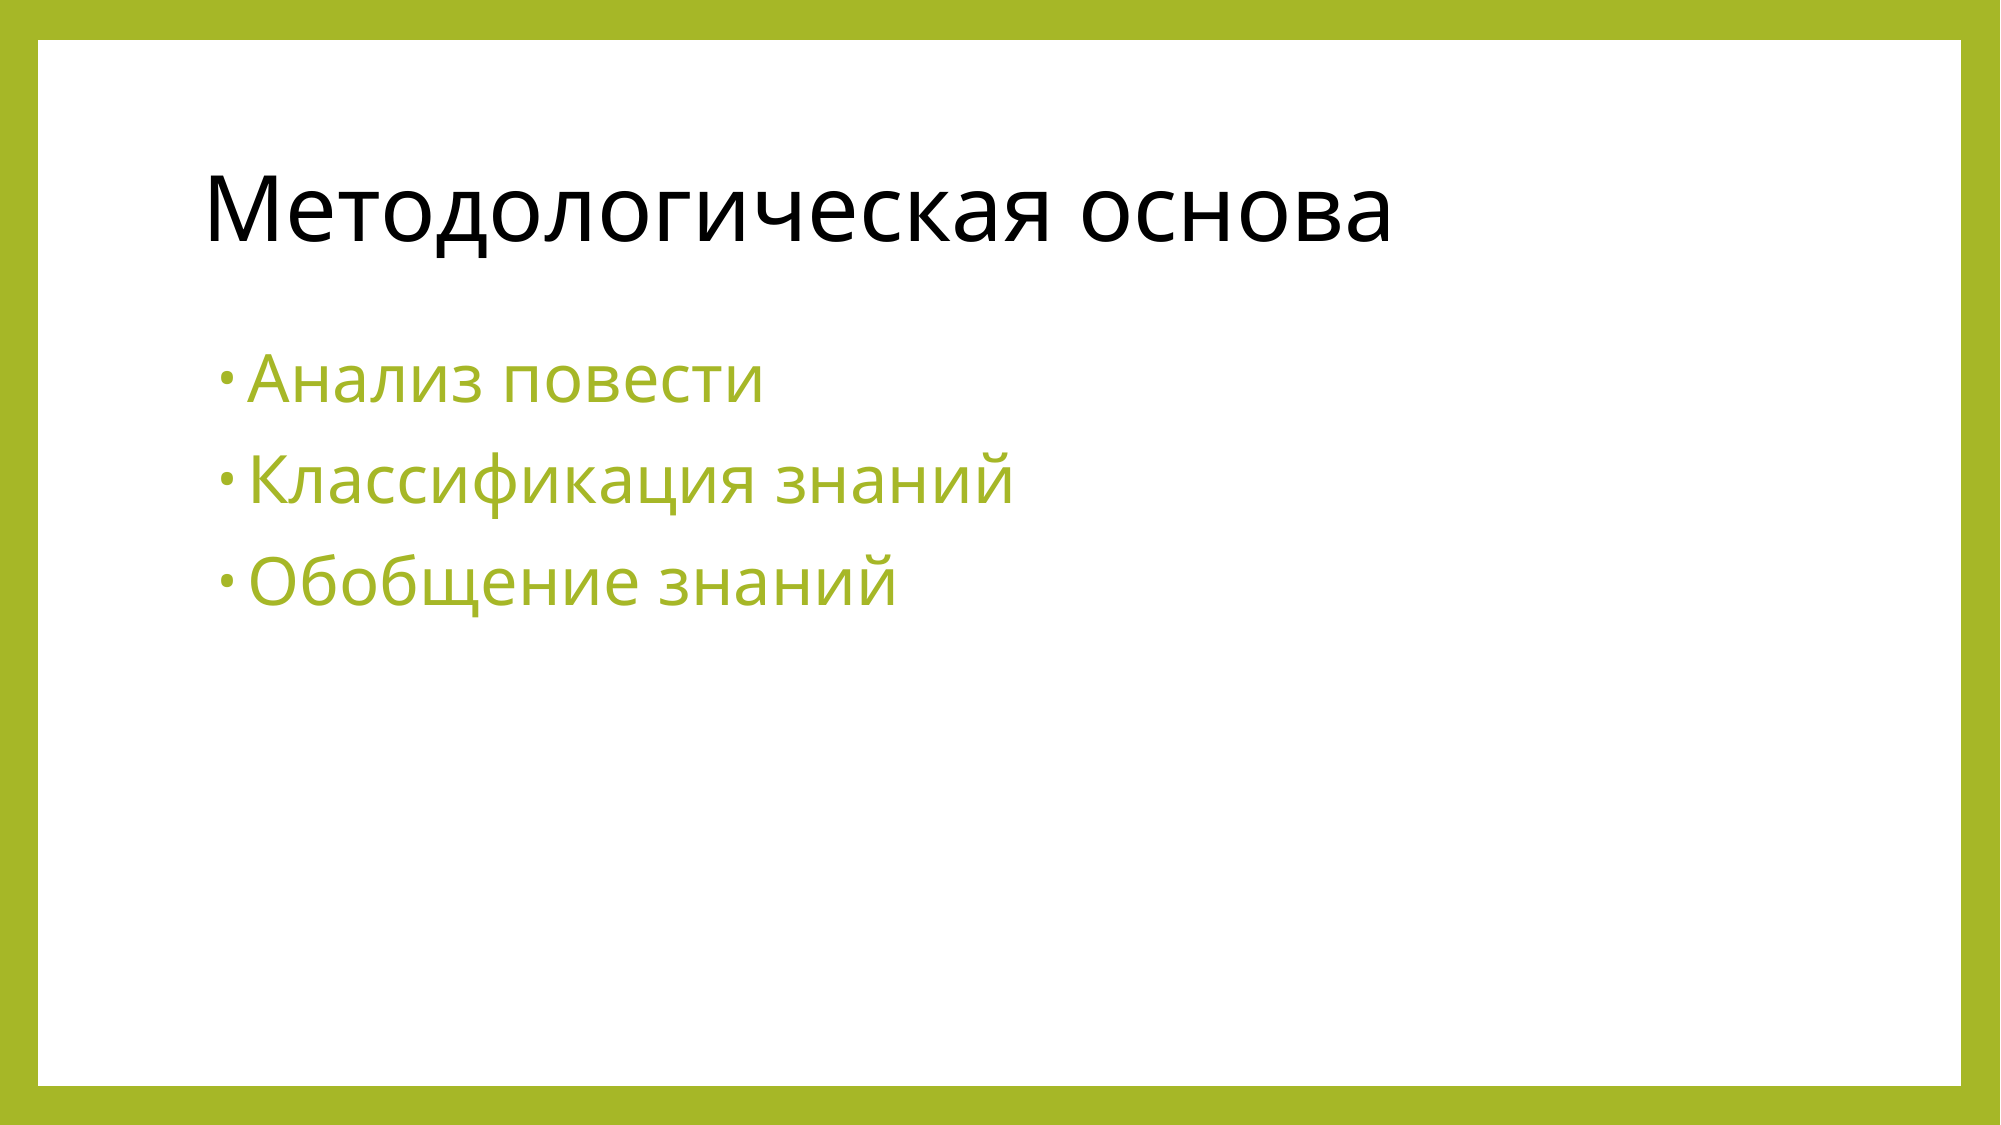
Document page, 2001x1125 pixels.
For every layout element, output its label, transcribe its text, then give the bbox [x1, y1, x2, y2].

list Анализ повести Классификация знаний Обобщение знаний [187, 337, 1808, 1000]
title Методологическая основа [187, 99, 1808, 323]
